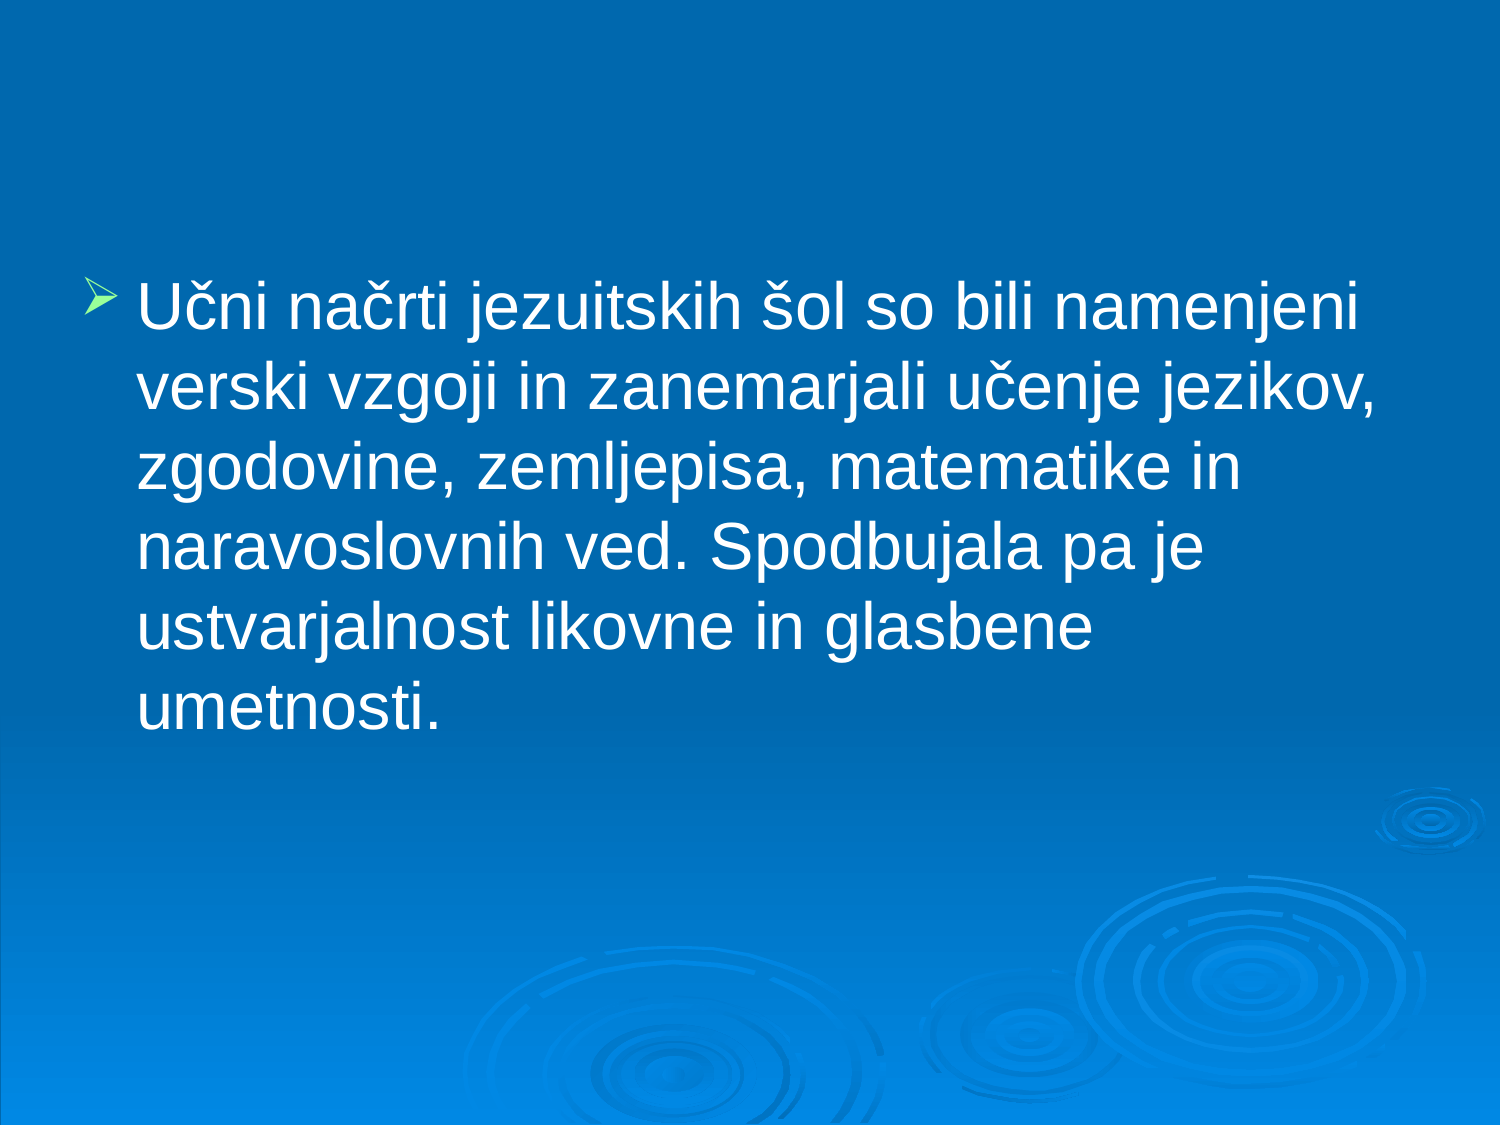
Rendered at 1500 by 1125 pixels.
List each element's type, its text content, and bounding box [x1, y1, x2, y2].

list Učni načrti jezuitskih šol so bili namenjeni verski vzgoji in zanemarjali učenje jezikov, zgodovine, zemljepisa, matematike in naravoslovnih ved. Spodbujala pa je ustvarjalnost likovne in glasbene umetnosti. [64, 255, 1415, 998]
